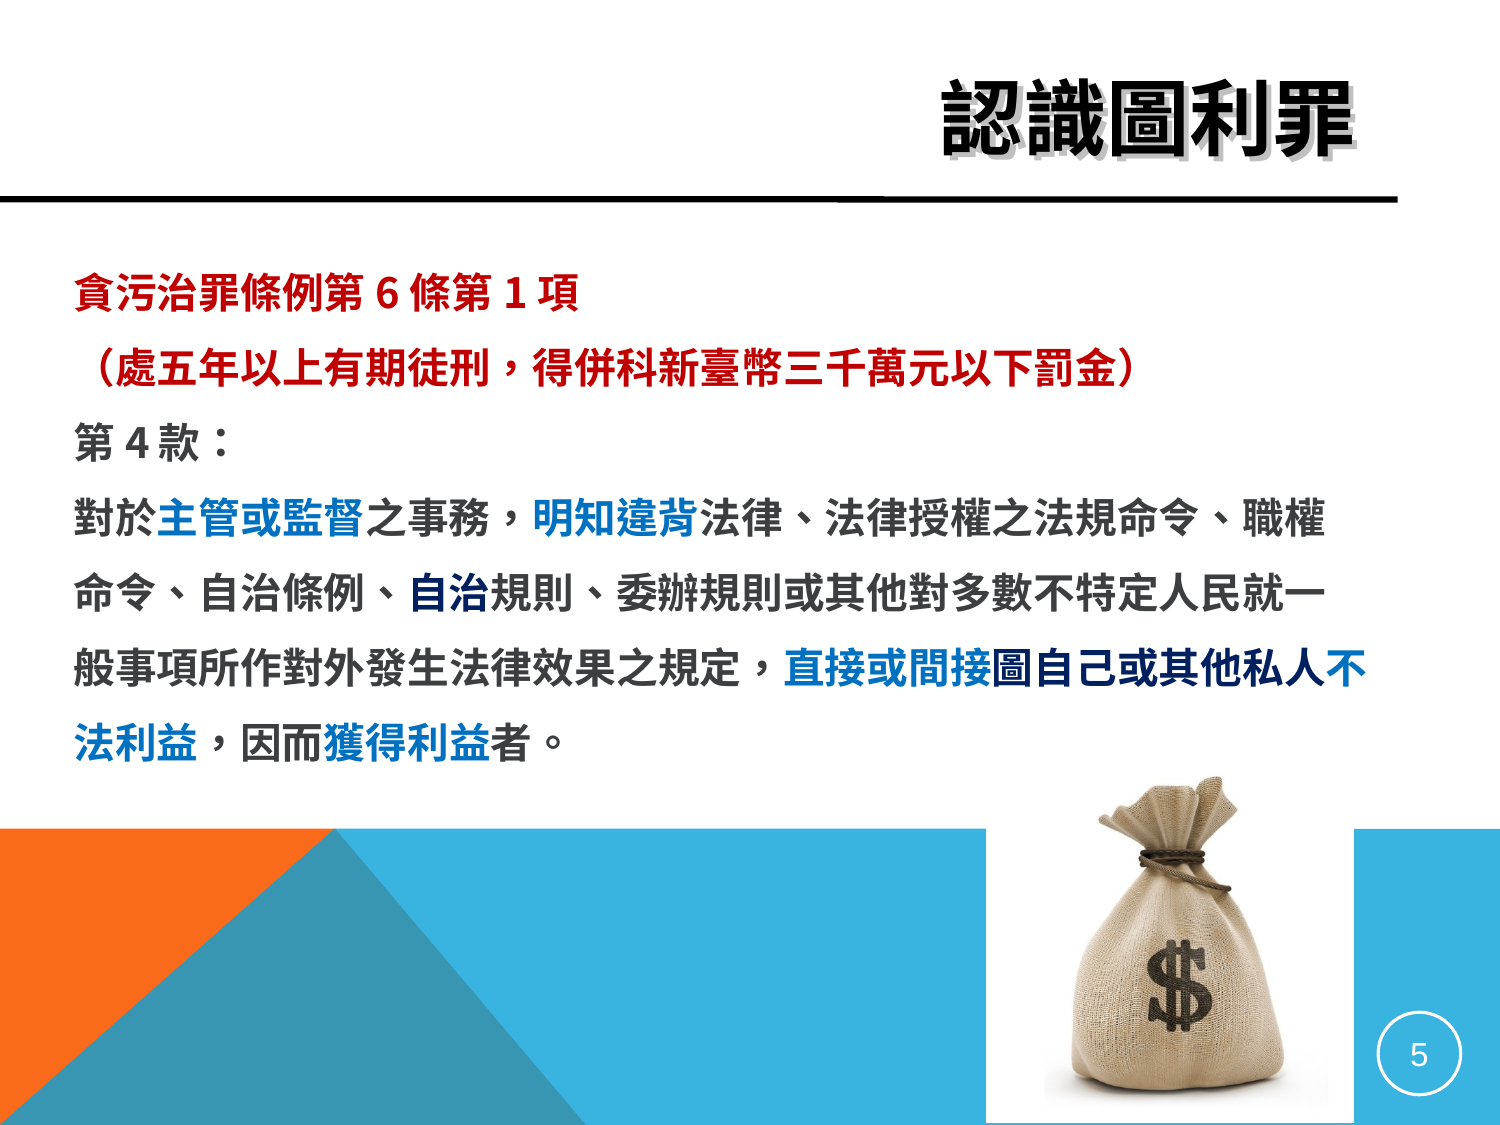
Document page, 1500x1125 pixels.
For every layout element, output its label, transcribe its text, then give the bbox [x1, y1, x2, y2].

text_box 貪污治罪條例第6條第1項 （處五年以上有期徒刑，得併科新臺幣三千萬元以下罰金） 第4款： 對於主管或監督之事務，明知違背法律、法律授權之法規命令、職權 命令、自治條例、自治規則、委辦規則或其他對多數不特定人民就一 般事項所作對外發生法律效果之規定，直接或間接圖自己或其他私人不法利益，因而獲得利益者。 [58, 234, 1383, 775]
text_box <編號> [1378, 1012, 1461, 1095]
picture [986, 755, 1354, 1123]
text_box 認識圖利罪 [457, 58, 1372, 175]
